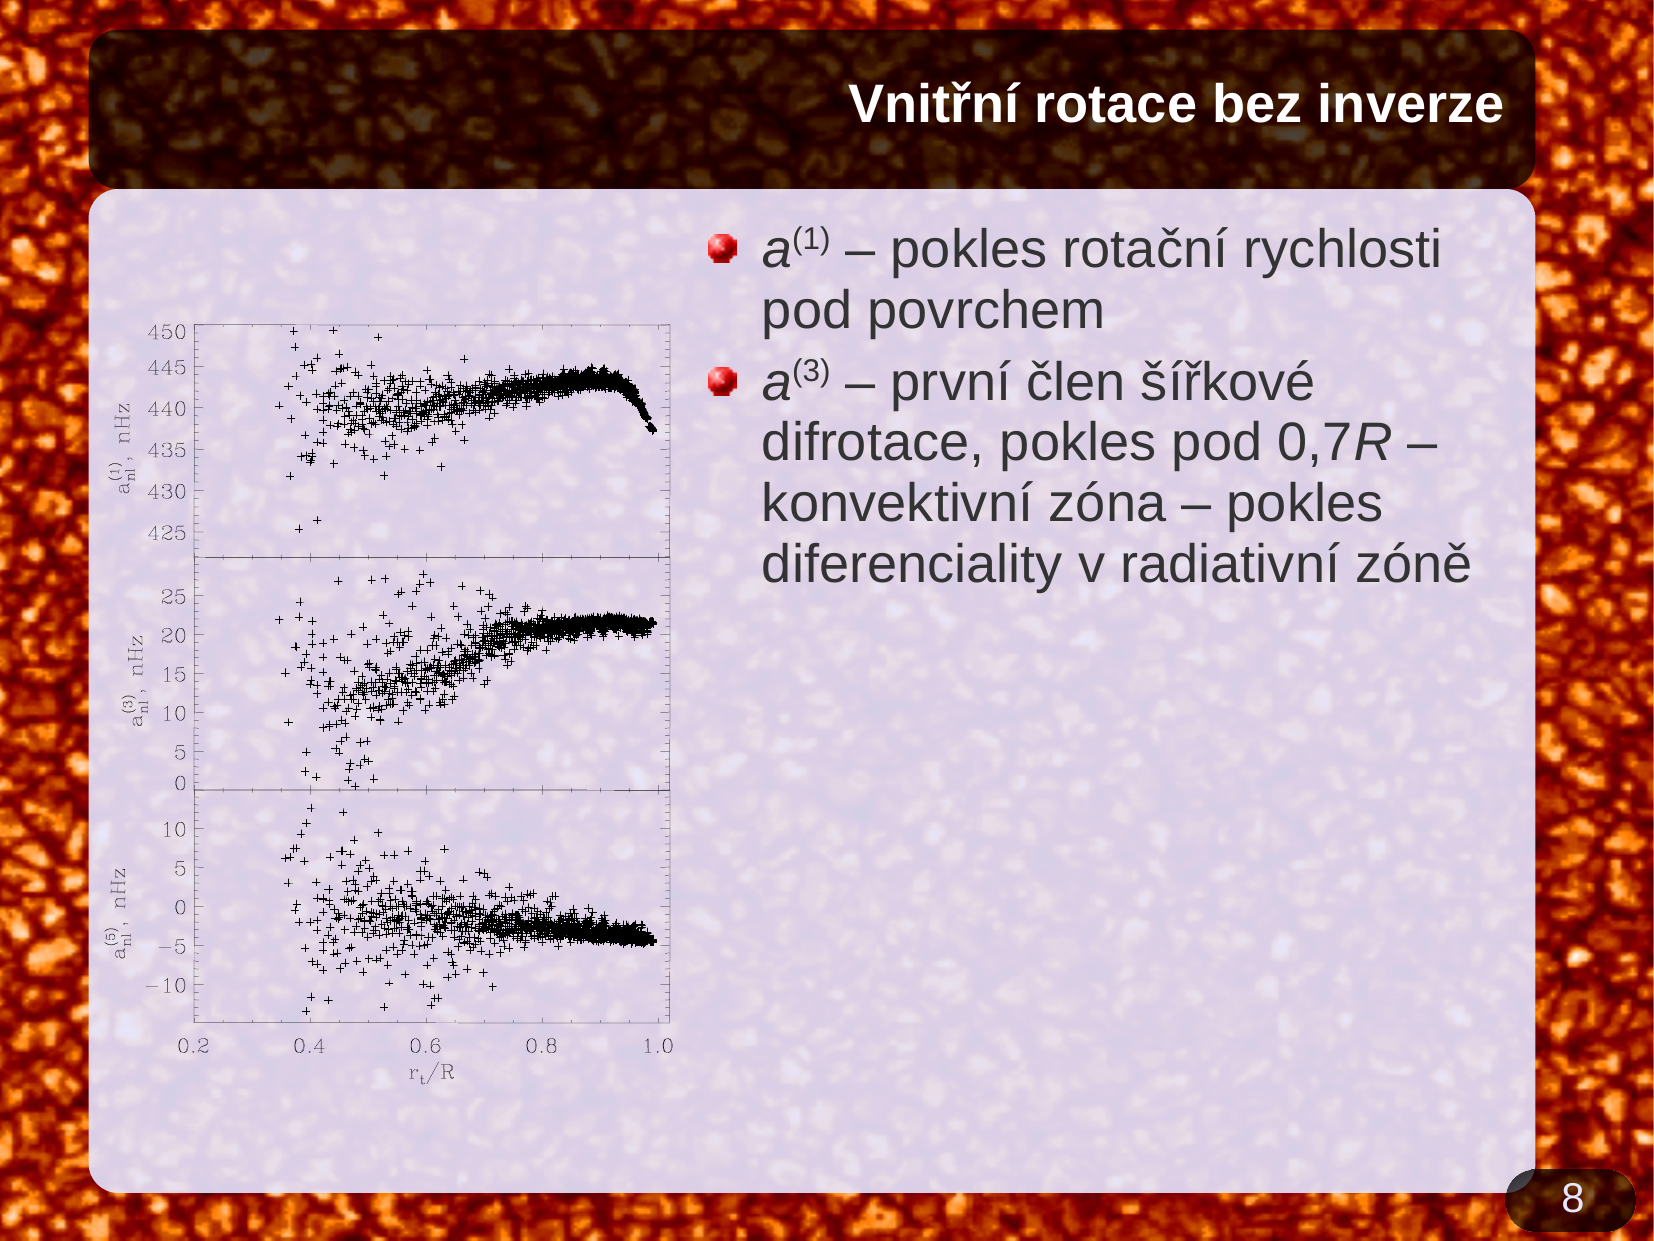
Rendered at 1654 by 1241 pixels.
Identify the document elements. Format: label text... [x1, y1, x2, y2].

title Vnitřní rotace bez inverze [118, 59, 1506, 148]
list a(1) – pokles rotační rychlosti pod povrchem a(3) – první člen šířkové difrotace, pokles pod 0,7R – konvektivní zóna – pokles diferenciality v radiativní zóně [708, 218, 1477, 1164]
picture [0, 0, 1654, 1241]
